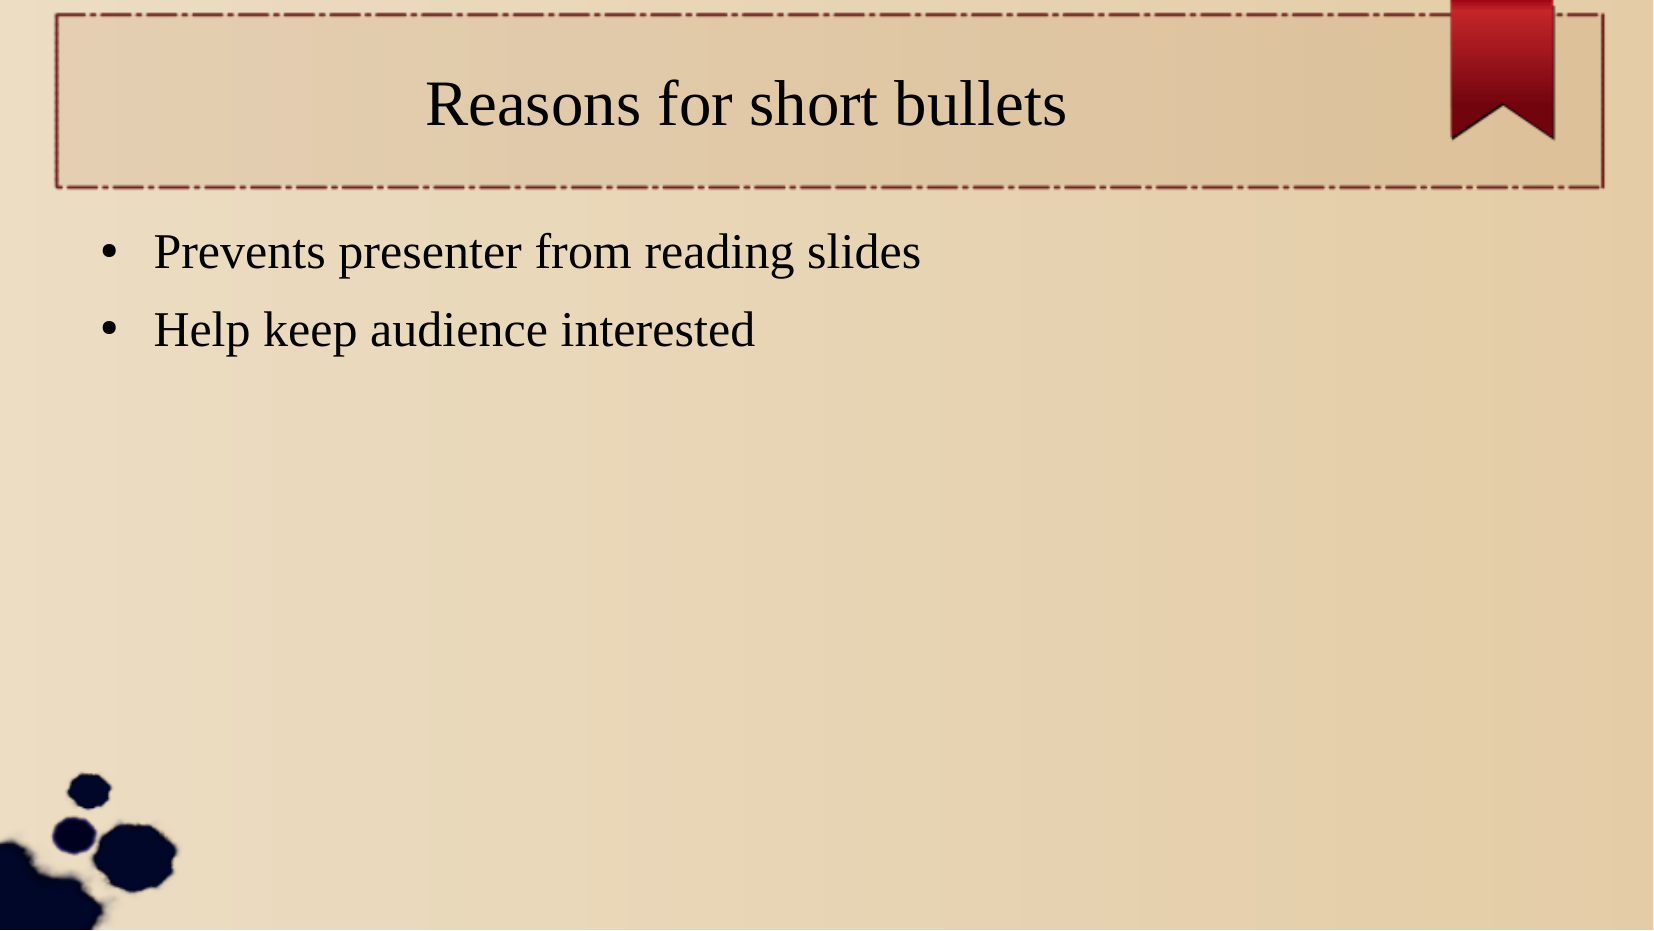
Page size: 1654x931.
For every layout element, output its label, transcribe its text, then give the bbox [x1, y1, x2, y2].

picture [0, 0, 1654, 930]
title Reasons for short bullets [82, 35, 1412, 172]
list Prevents presenter from reading slides Help keep audience interested [82, 224, 1571, 764]
